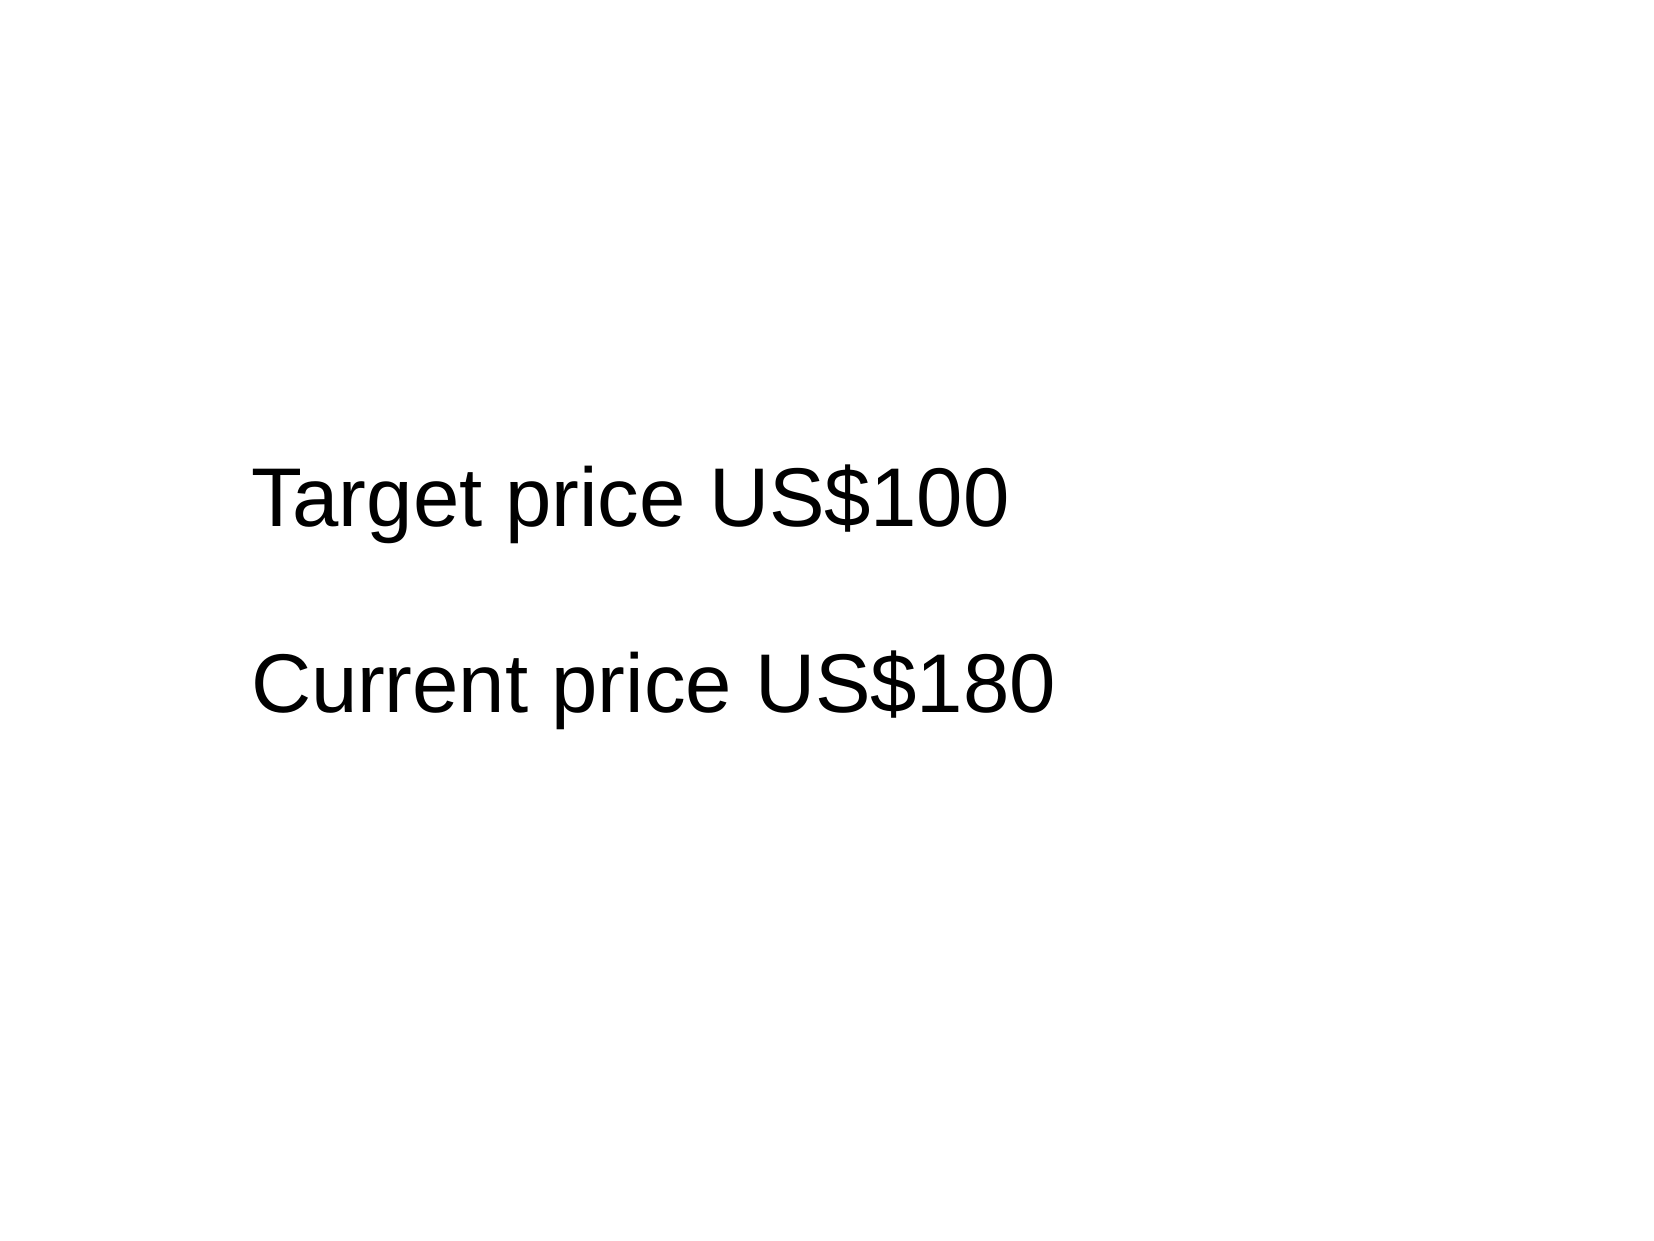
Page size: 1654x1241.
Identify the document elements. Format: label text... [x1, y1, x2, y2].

text_box Target price US$100 Current price US$180 [236, 444, 1418, 739]
